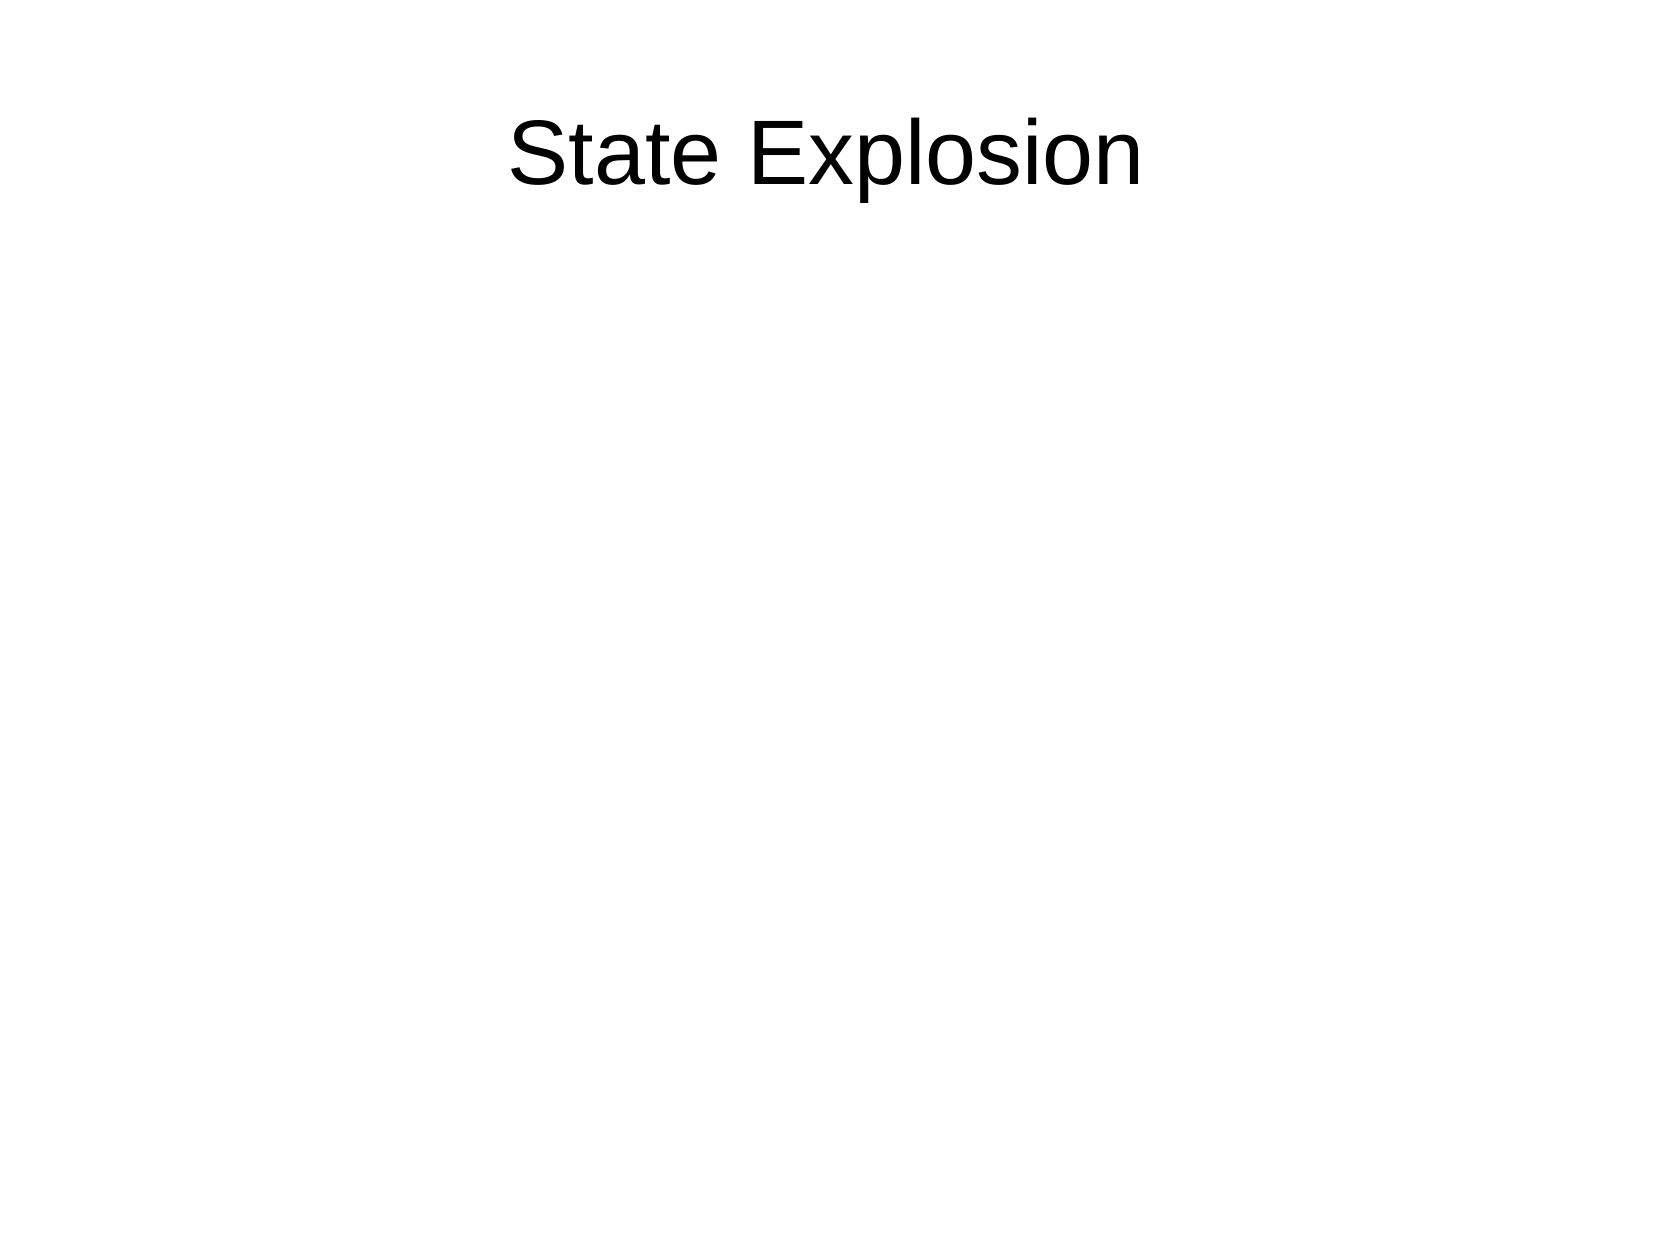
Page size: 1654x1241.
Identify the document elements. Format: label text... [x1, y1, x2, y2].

title State Explosion [82, 49, 1571, 257]
